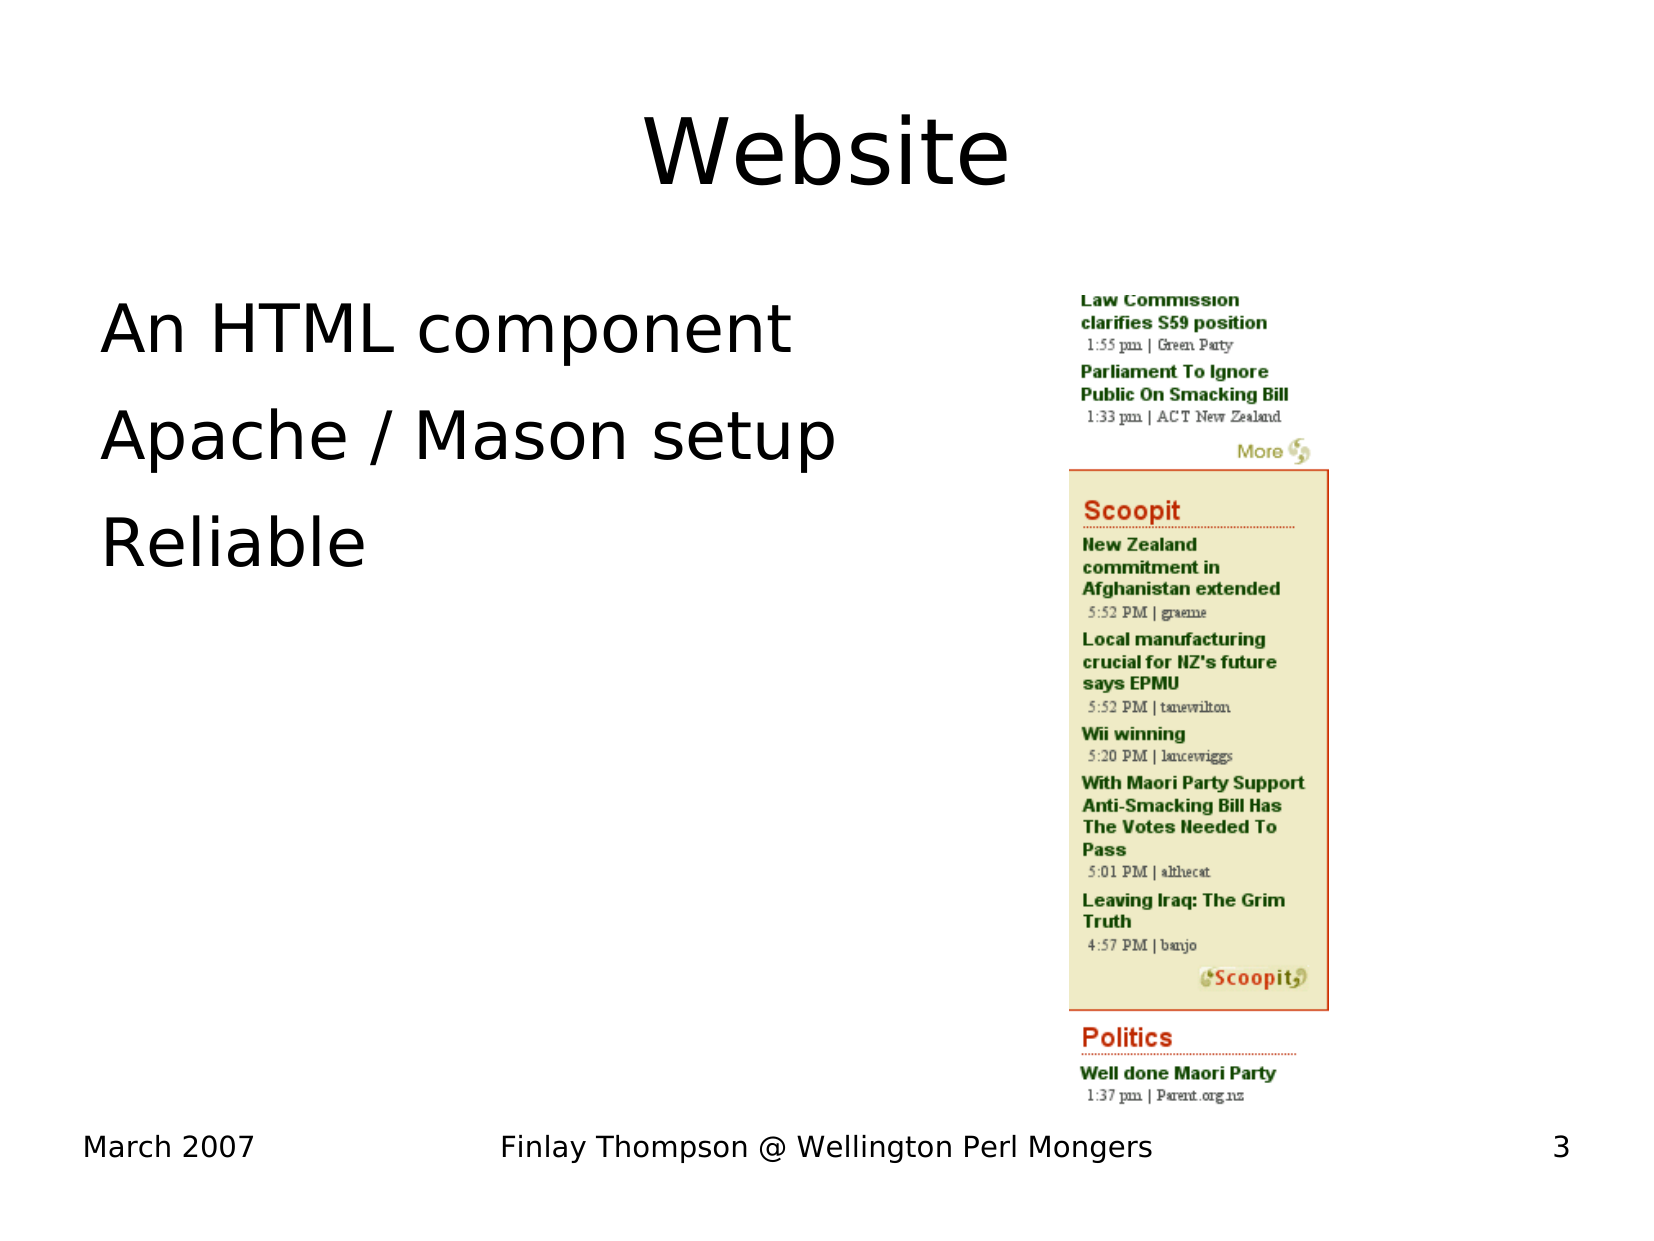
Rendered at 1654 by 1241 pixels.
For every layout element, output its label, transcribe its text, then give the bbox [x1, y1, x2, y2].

list An HTML component Apache / Mason setup Reliable [82, 290, 1004, 1094]
picture [1069, 295, 1329, 1114]
title Website [82, 56, 1571, 250]
